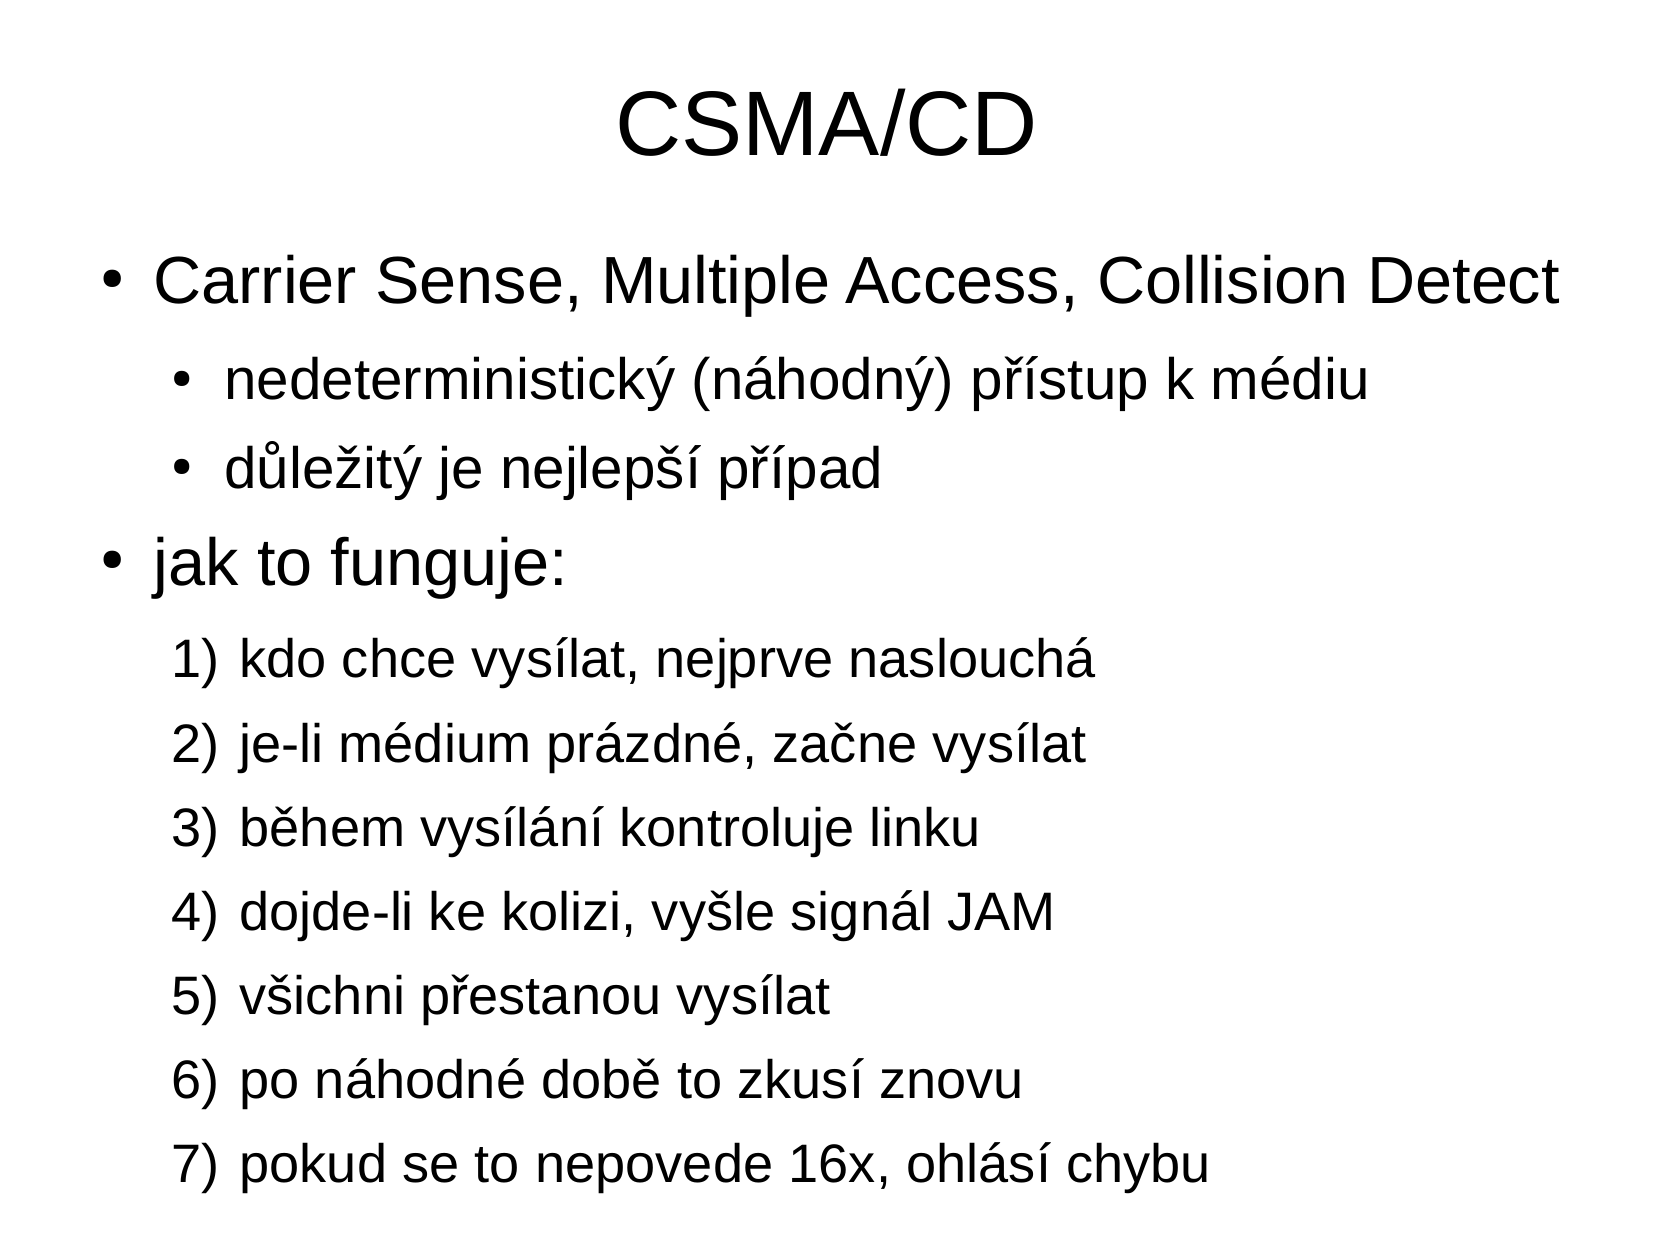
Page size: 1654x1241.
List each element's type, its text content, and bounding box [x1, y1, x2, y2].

title CSMA/CD [82, 27, 1571, 220]
list Carrier Sense, Multiple Access, Collision Detect nedeterministický (náhodný) přístup k médiu důležitý je nejlepší případ jak to funguje: kdo chce vysílat, nejprve naslouchá je-li médium prázdné, začne vysílat během vysílání kontroluje linku dojde-li ke kolizi, vyšle signál JAM všichni přestanou vysílat po náhodné době to zkusí znovu pokud se to nepovede 16x, ohlásí chybu [82, 242, 1571, 1194]
